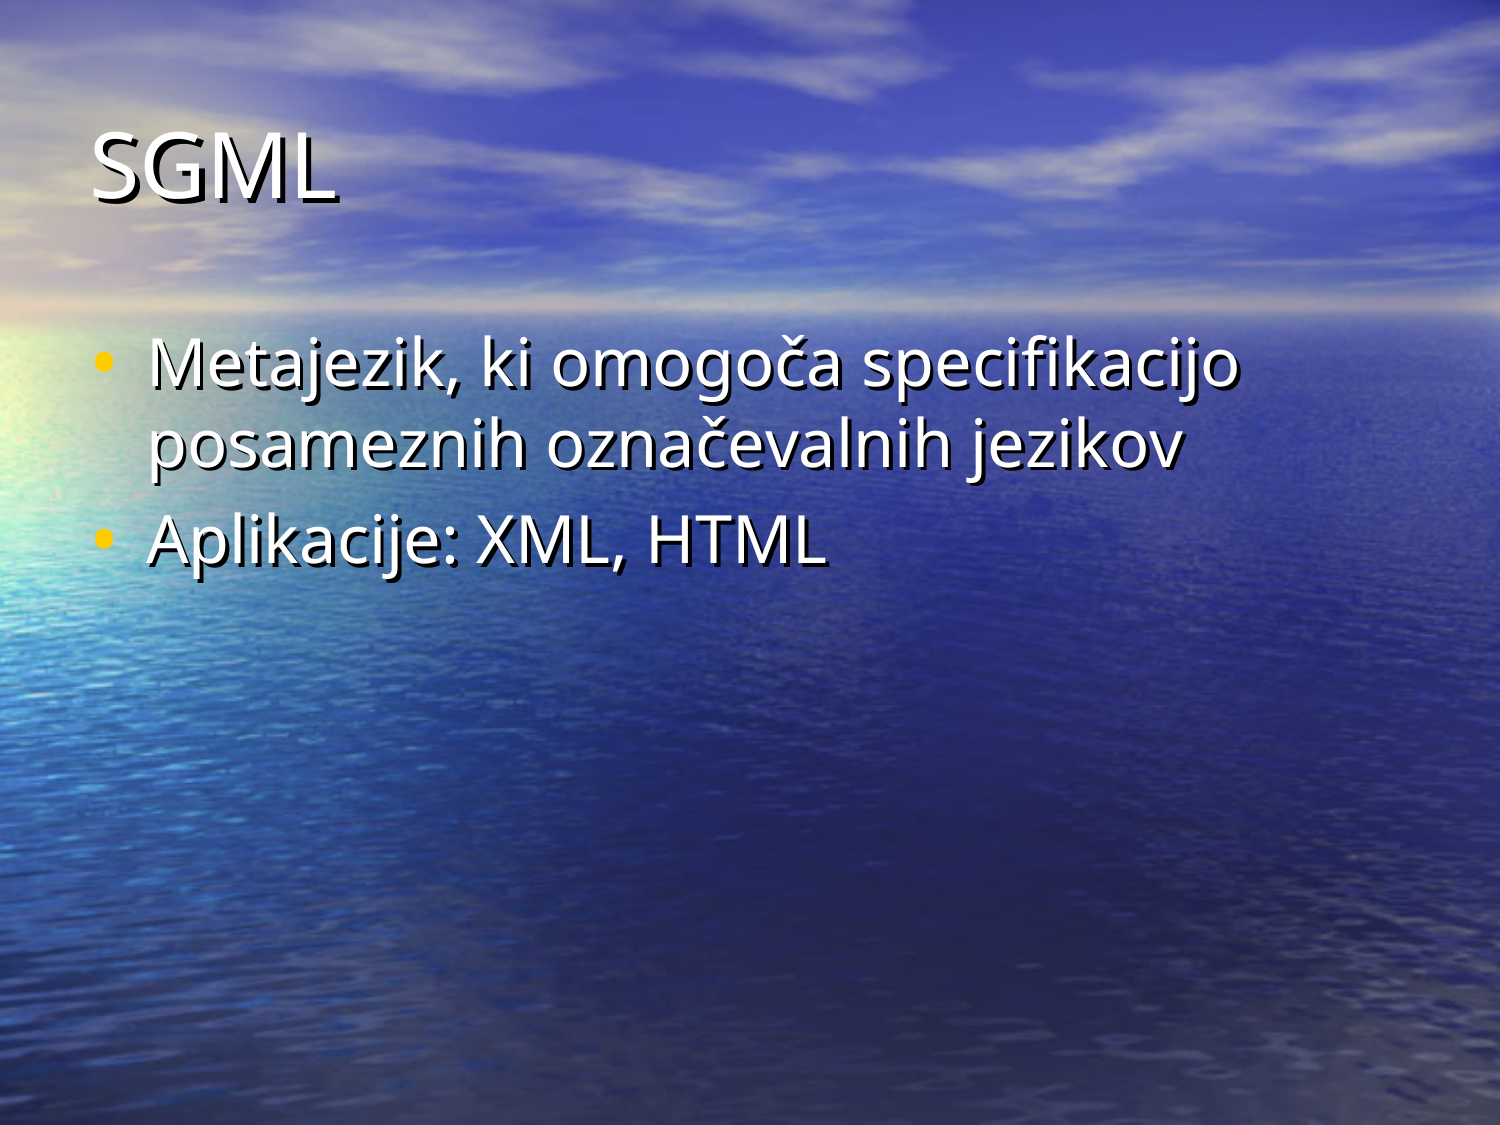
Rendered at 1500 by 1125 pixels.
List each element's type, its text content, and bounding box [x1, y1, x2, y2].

picture [0, 0, 1500, 1125]
title SGML [75, 47, 1426, 276]
list Metajezik, ki omogoča specifikacijo posameznih označevalnih jezikov Aplikacije: XML, HTML [75, 312, 1426, 988]
